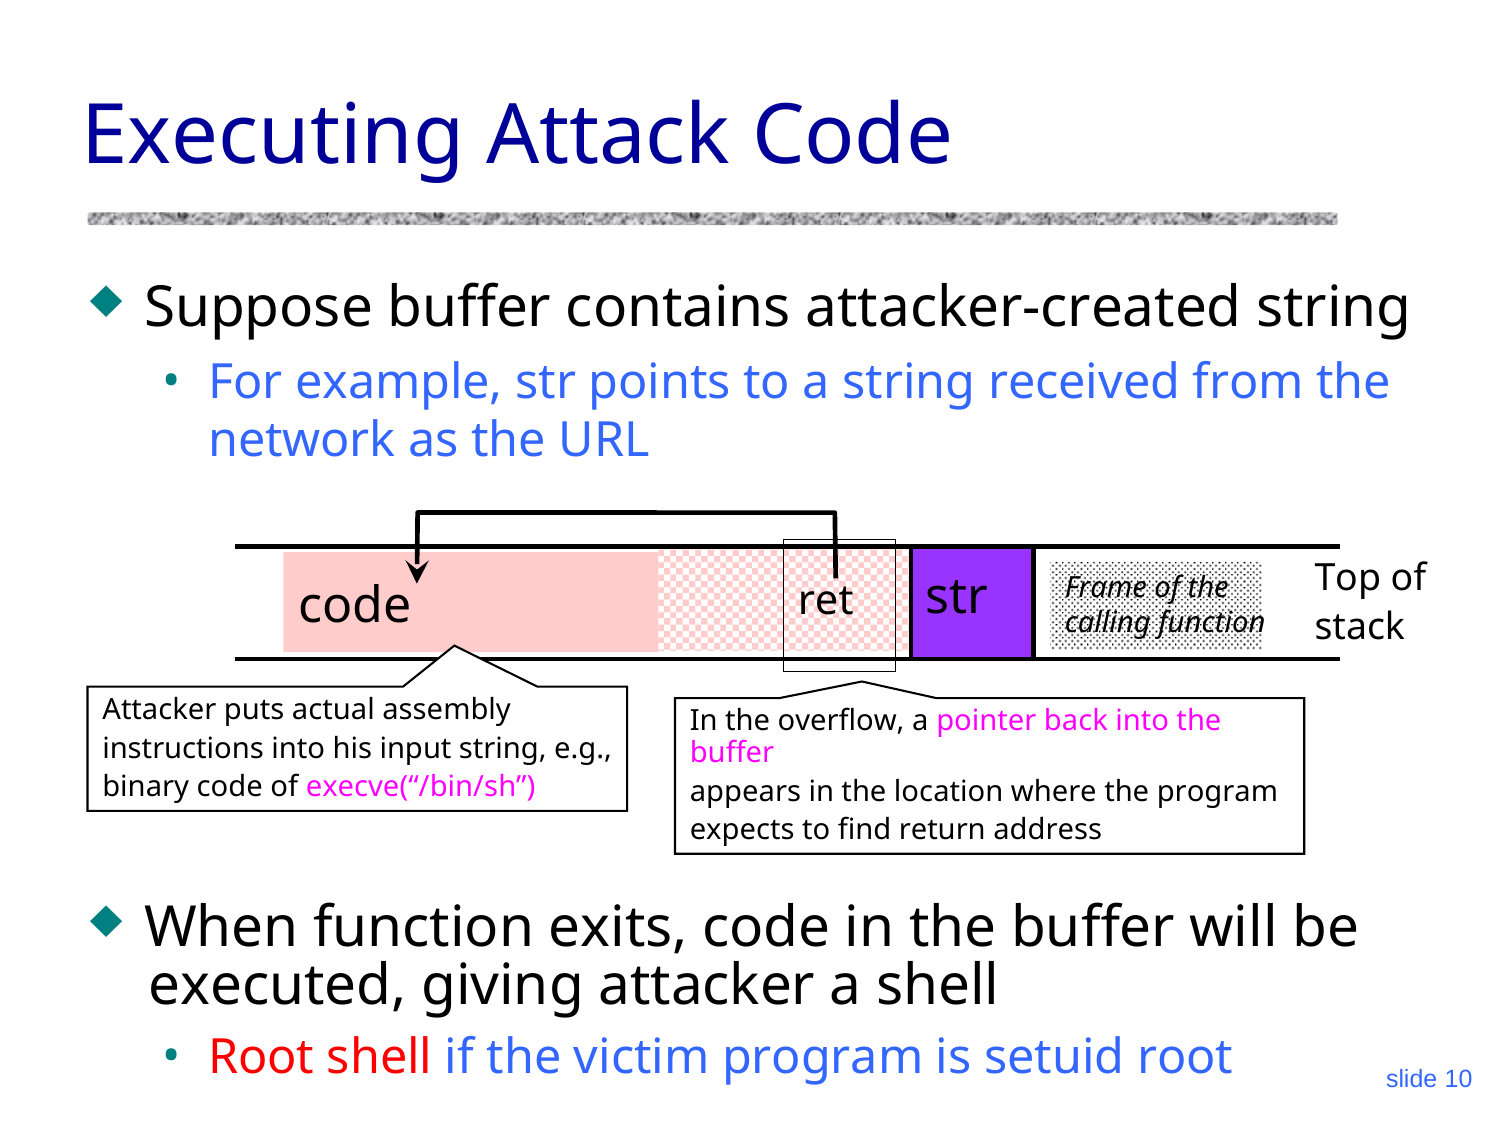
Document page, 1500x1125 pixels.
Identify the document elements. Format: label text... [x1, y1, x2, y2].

text_box slide <number> [1450, 1025, 1488, 1101]
text_box Frame of the calling function [1050, 562, 1263, 651]
text_box code [283, 552, 659, 653]
text_box Attacker puts actual assembly instructions into his input string, e.g., binary code of execve(“/bin/sh”) [87, 645, 628, 811]
text_box ret [783, 539, 896, 672]
list Suppose buffer contains attacker-created string For example, str points to a string received from the network as the URL When function exits, code in the buffer will be executed, giving attacker a shell Root shell if the victim program is setuid root [74, 262, 1450, 1101]
picture [87, 212, 1338, 226]
text_box str [910, 546, 1034, 660]
title Executing Attack Code [66, 37, 1418, 188]
text_box In the overflow, a pointer back into the buffer appears in the location where the program expects to find return address [675, 681, 1305, 854]
text_box Top of stack [1299, 549, 1442, 656]
